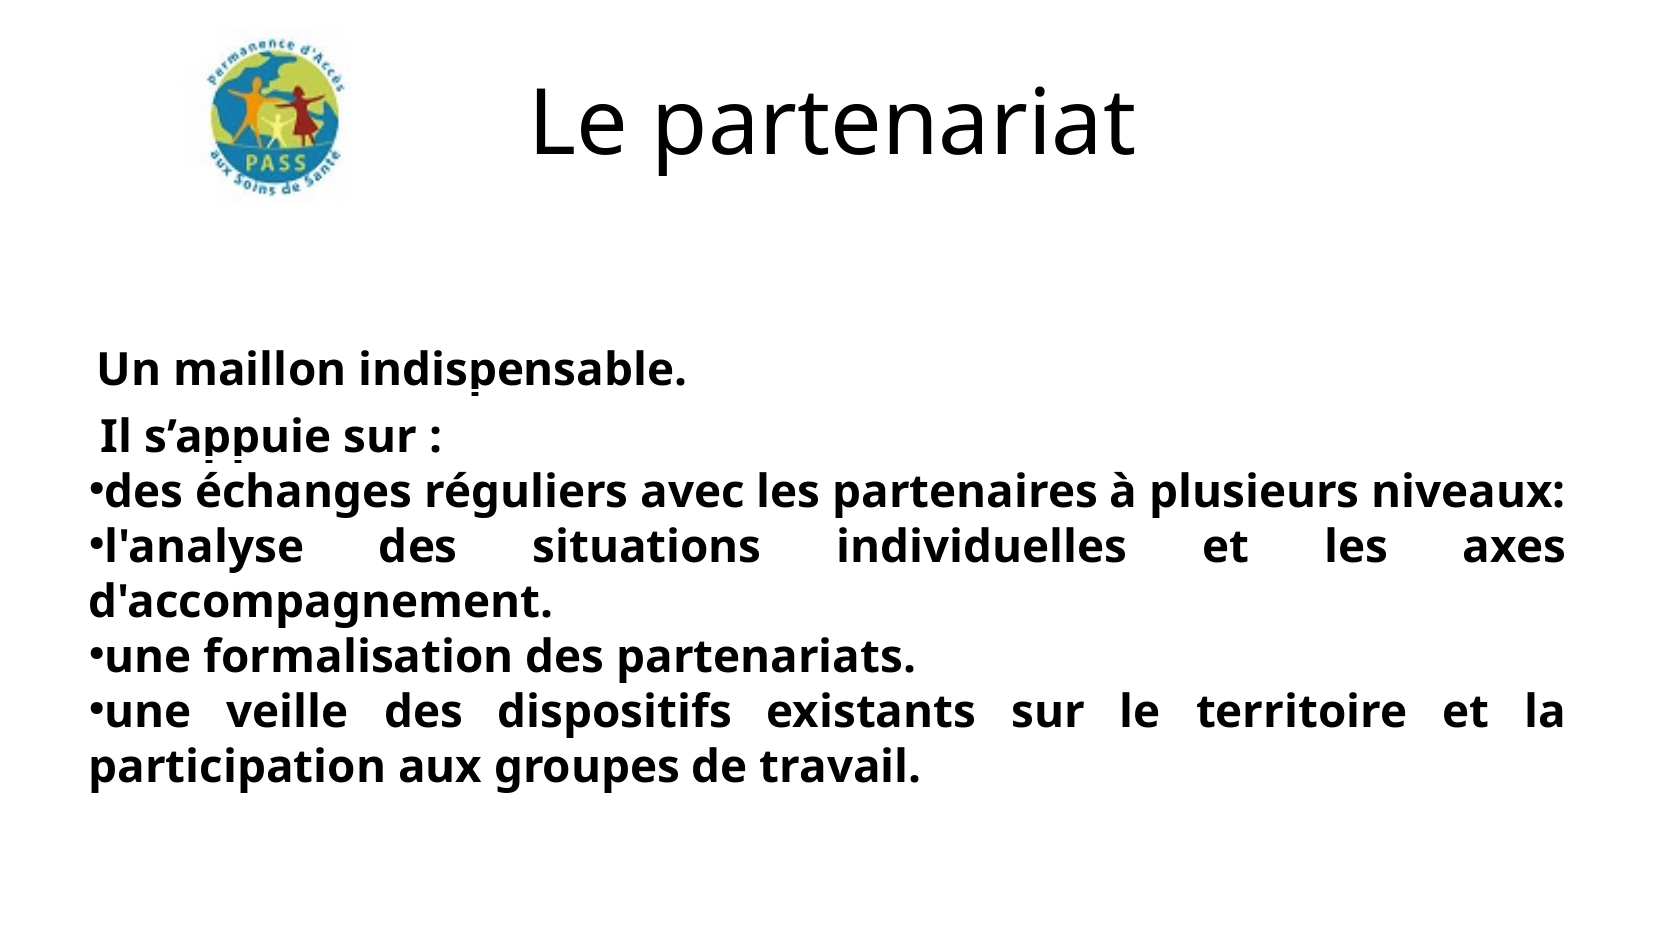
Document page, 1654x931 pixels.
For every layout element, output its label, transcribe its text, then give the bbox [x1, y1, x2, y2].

subtitle Un maillon indispensable. Il s’appuie sur : des échanges réguliers avec les partenaires à plusieurs niveaux: l'analyse des situations individuelles et les axes d'accompagnement. une formalisation des partenariats. une veille des dispositifs existants sur le territoire et la participation aux groupes de travail. [88, 236, 1580, 896]
picture [118, 29, 443, 205]
title Le partenariat [88, 29, 1577, 207]
